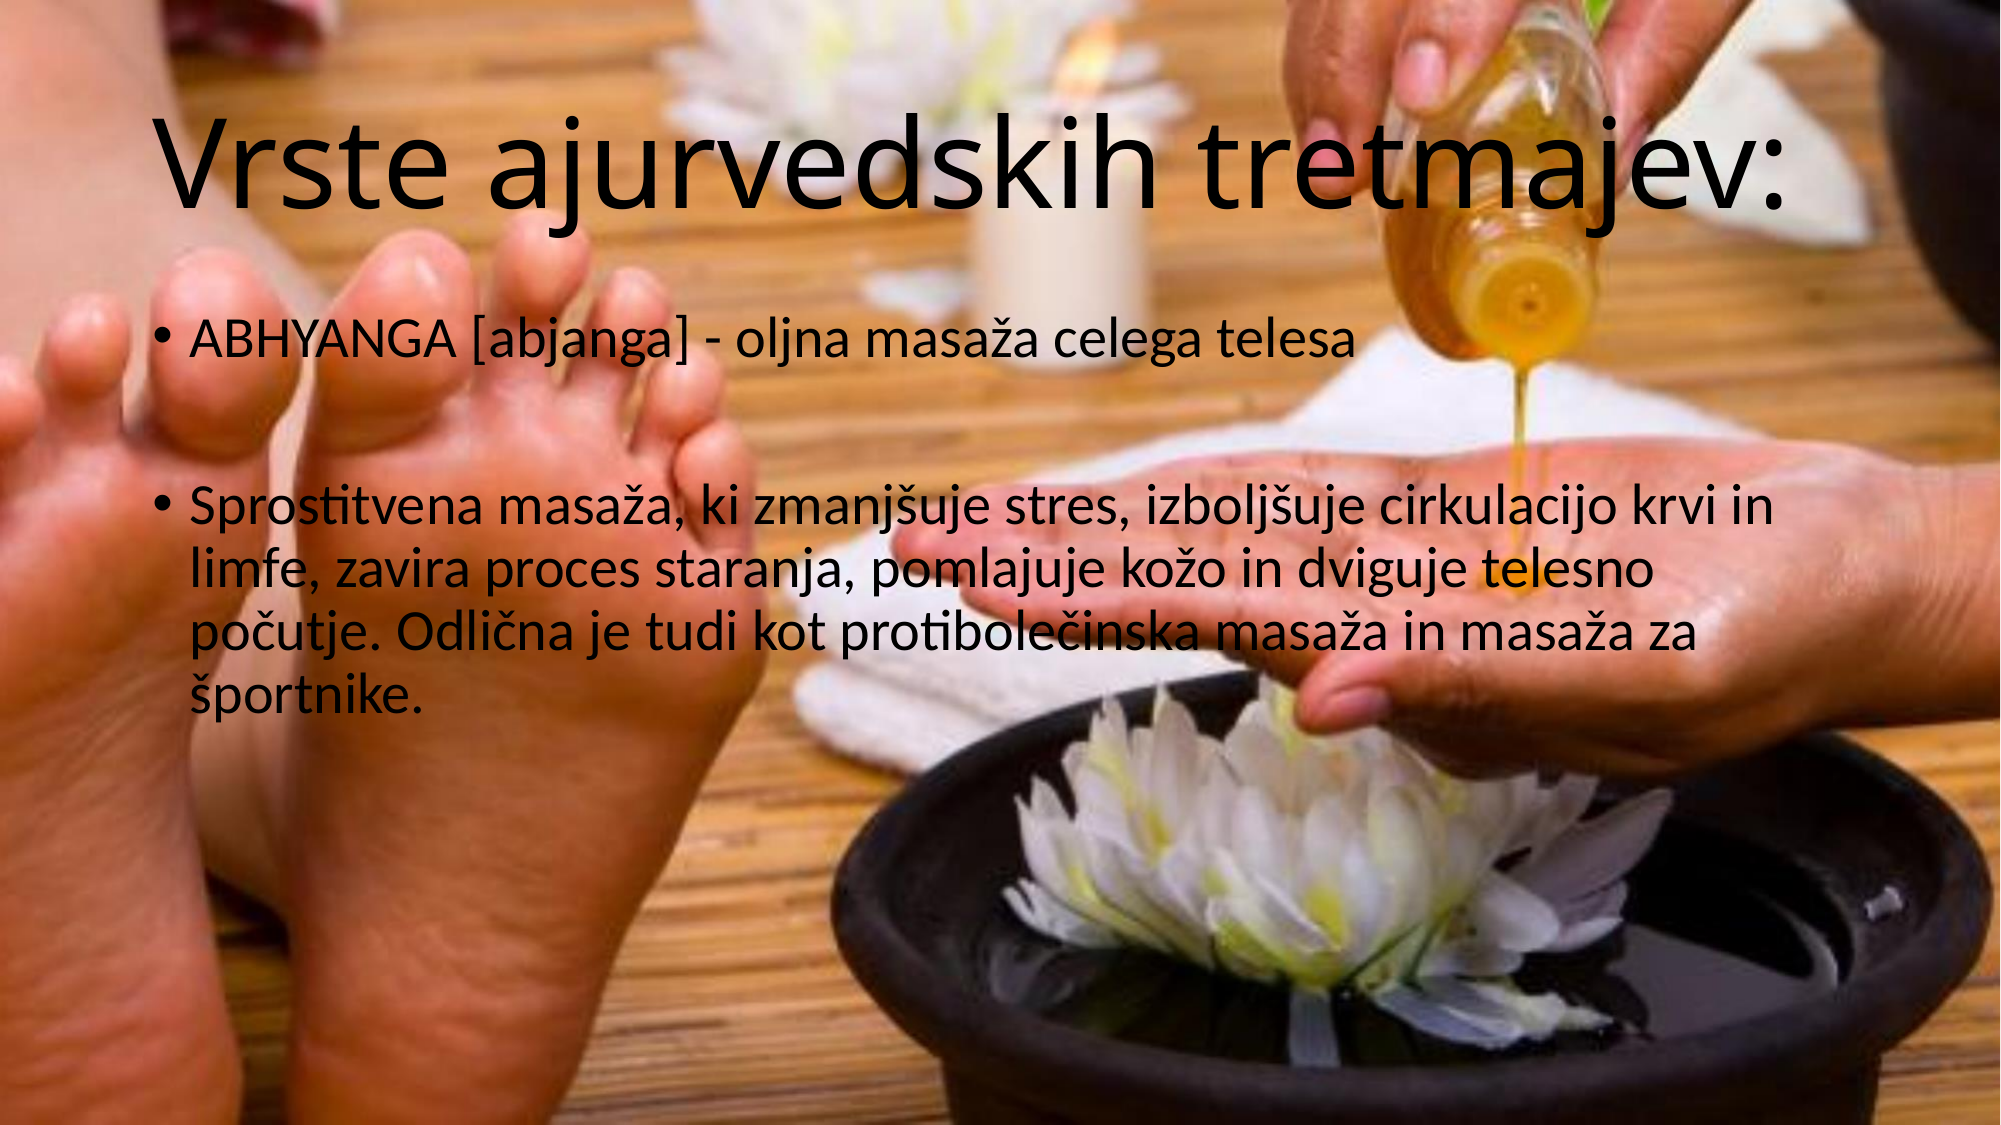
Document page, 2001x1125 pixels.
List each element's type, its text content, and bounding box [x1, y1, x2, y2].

list ABHYANGA [abjanga] - oljna masaža celega telesa Sprostitvena masaža, ki zmanjšuje stres, izboljšuje cirkulacijo krvi in limfe, zavira proces staranja, pomlajuje kožo in dviguje telesno počutje. Odlična je tudi kot protibolečinska masaža in masaža za športnike. [137, 299, 1863, 1014]
title Vrste ajurvedskih tretmajev: [137, 59, 1863, 278]
picture [0, 0, 2001, 1125]
